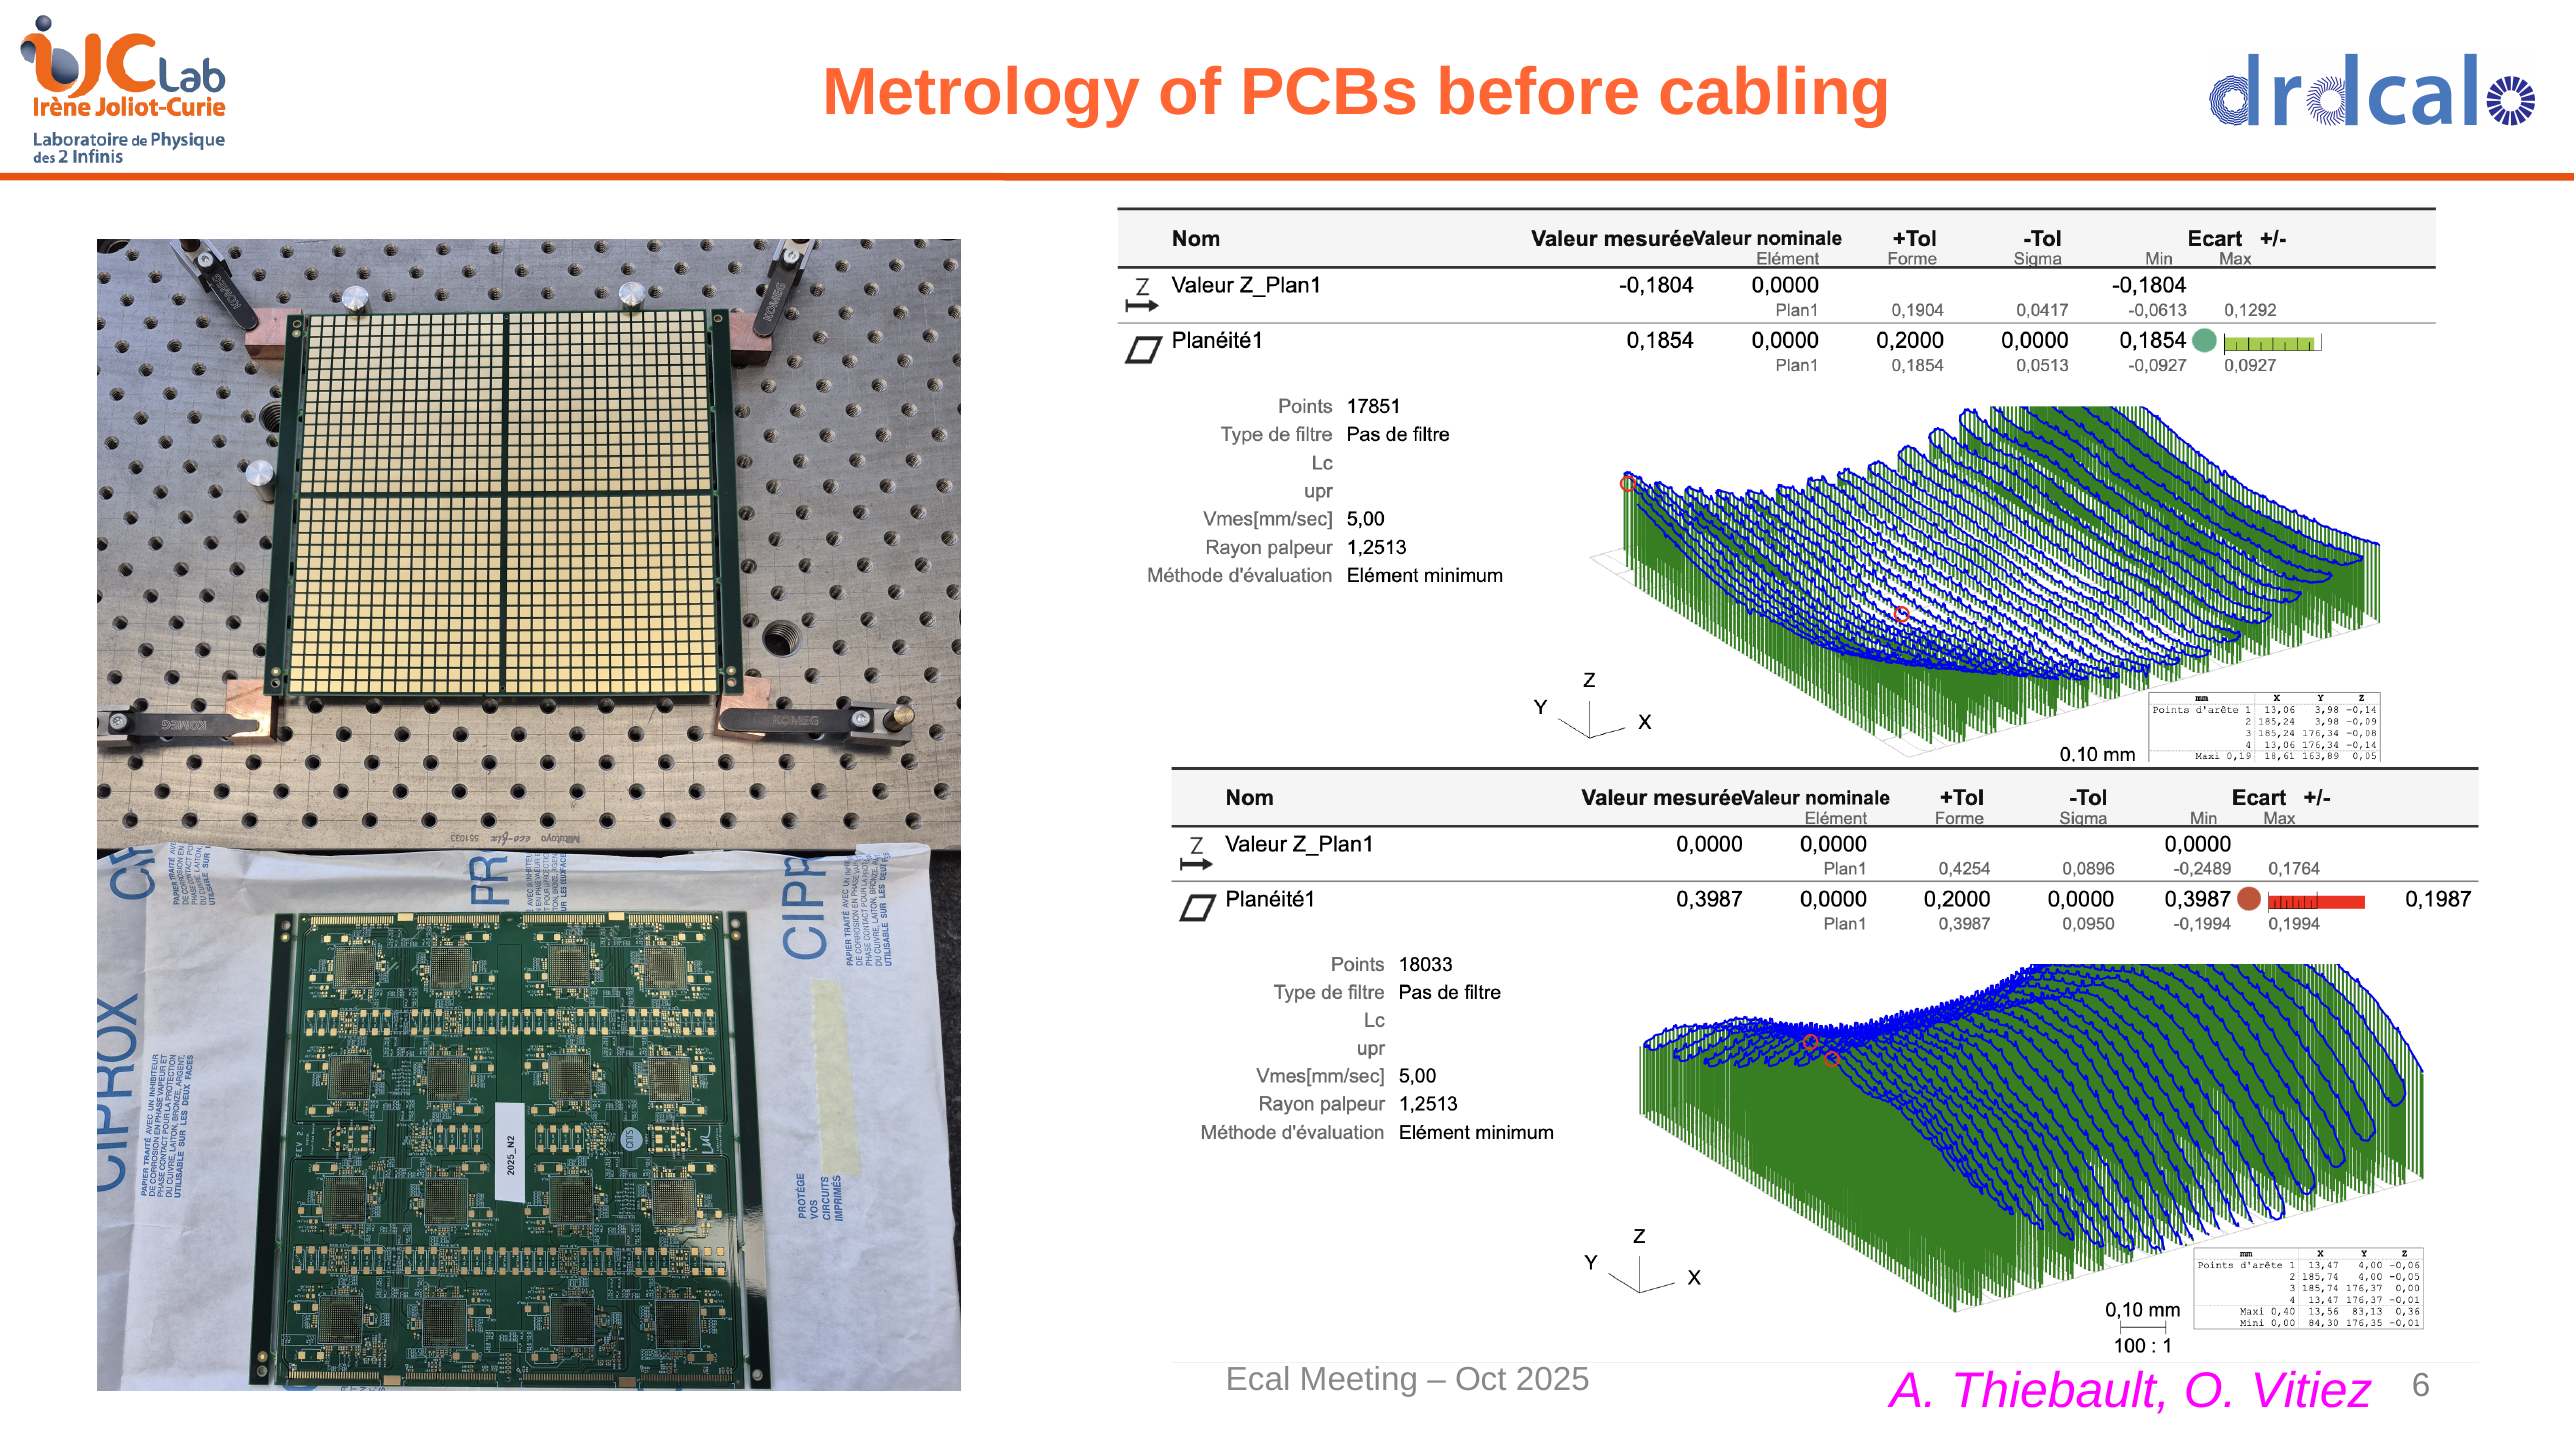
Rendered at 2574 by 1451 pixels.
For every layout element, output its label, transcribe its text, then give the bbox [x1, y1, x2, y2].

picture [1111, 204, 2504, 1363]
title Metrology of PCBs before cabling [285, 31, 2431, 144]
picture [97, 239, 961, 1391]
text_box A. Thiebault, O. Vitiez [1875, 1350, 2389, 1426]
picture [2431, 53, 2535, 126]
picture [4, 0, 241, 178]
